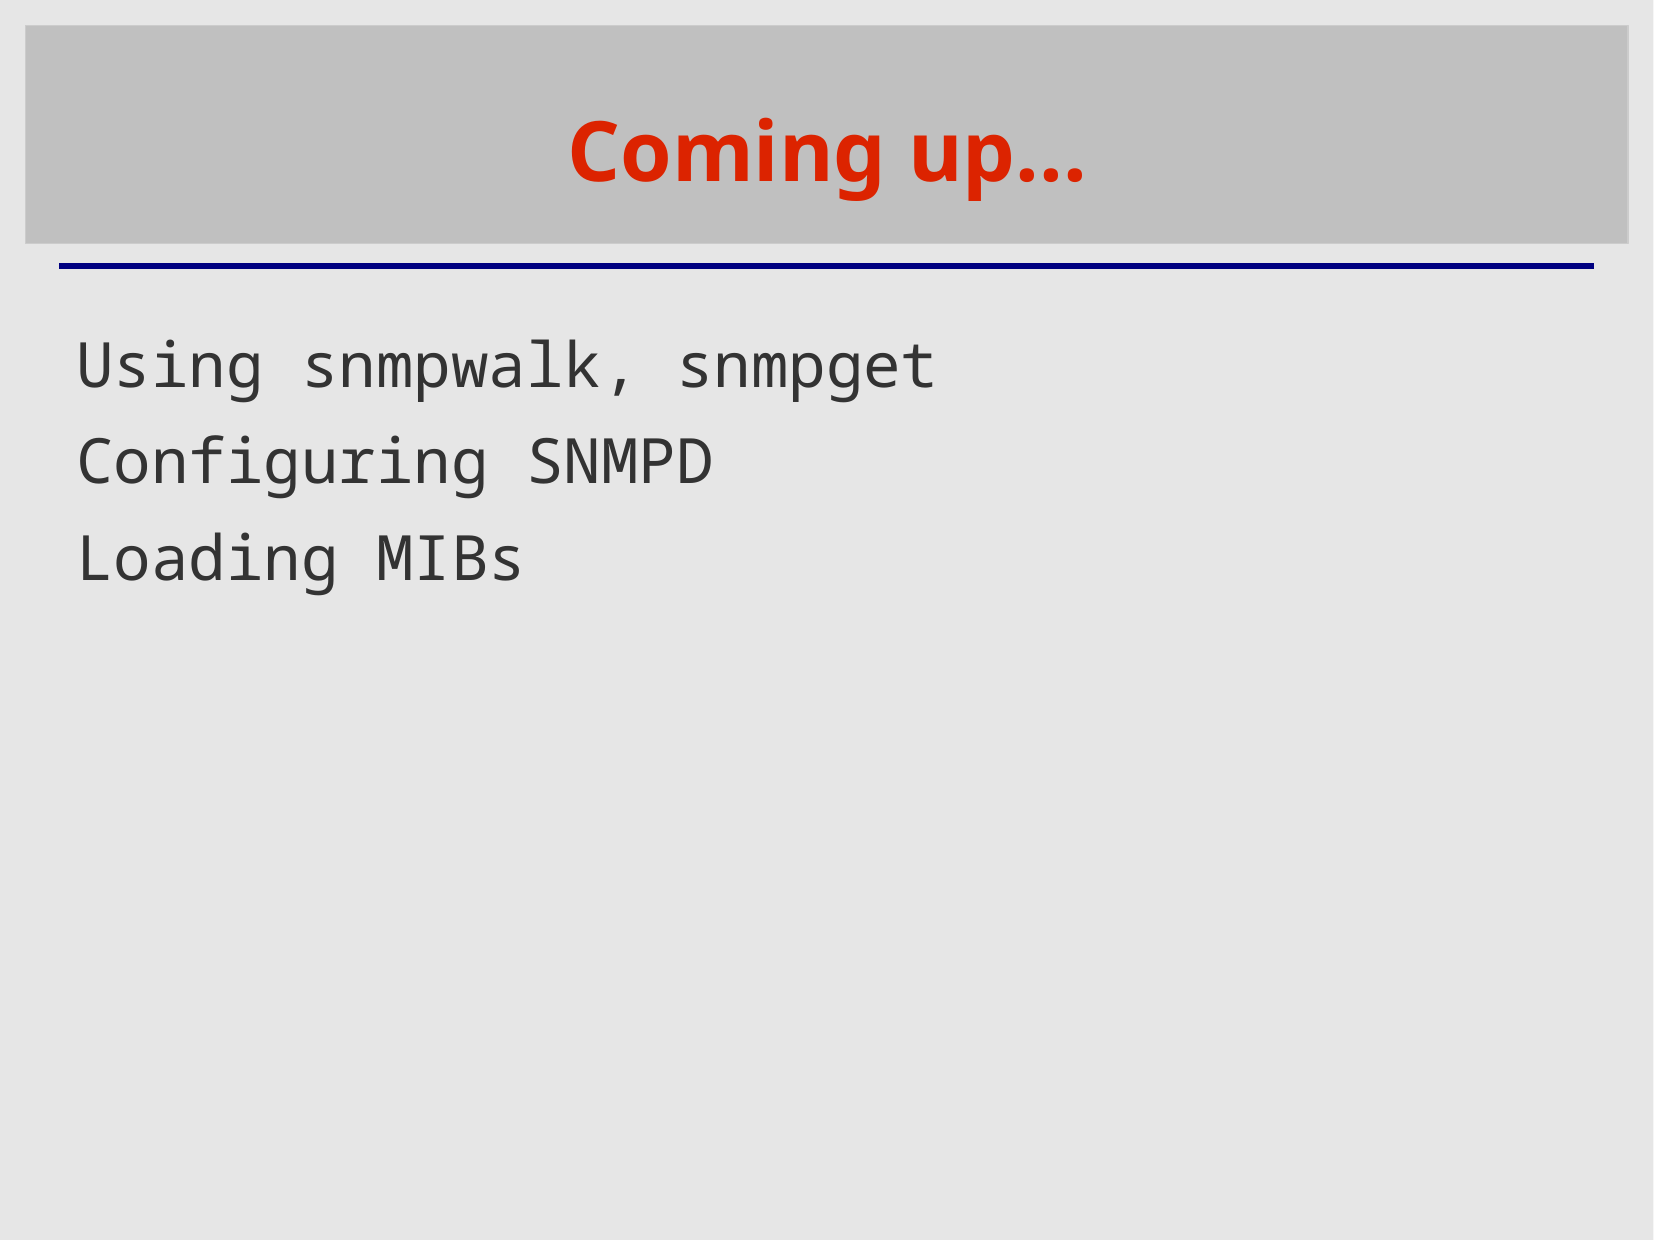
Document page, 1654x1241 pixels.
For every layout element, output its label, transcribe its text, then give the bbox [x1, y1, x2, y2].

list Using snmpwalk, snmpget Configuring SNMPD Loading MIBs [59, 322, 1594, 1117]
title Coming up... [121, 53, 1534, 246]
